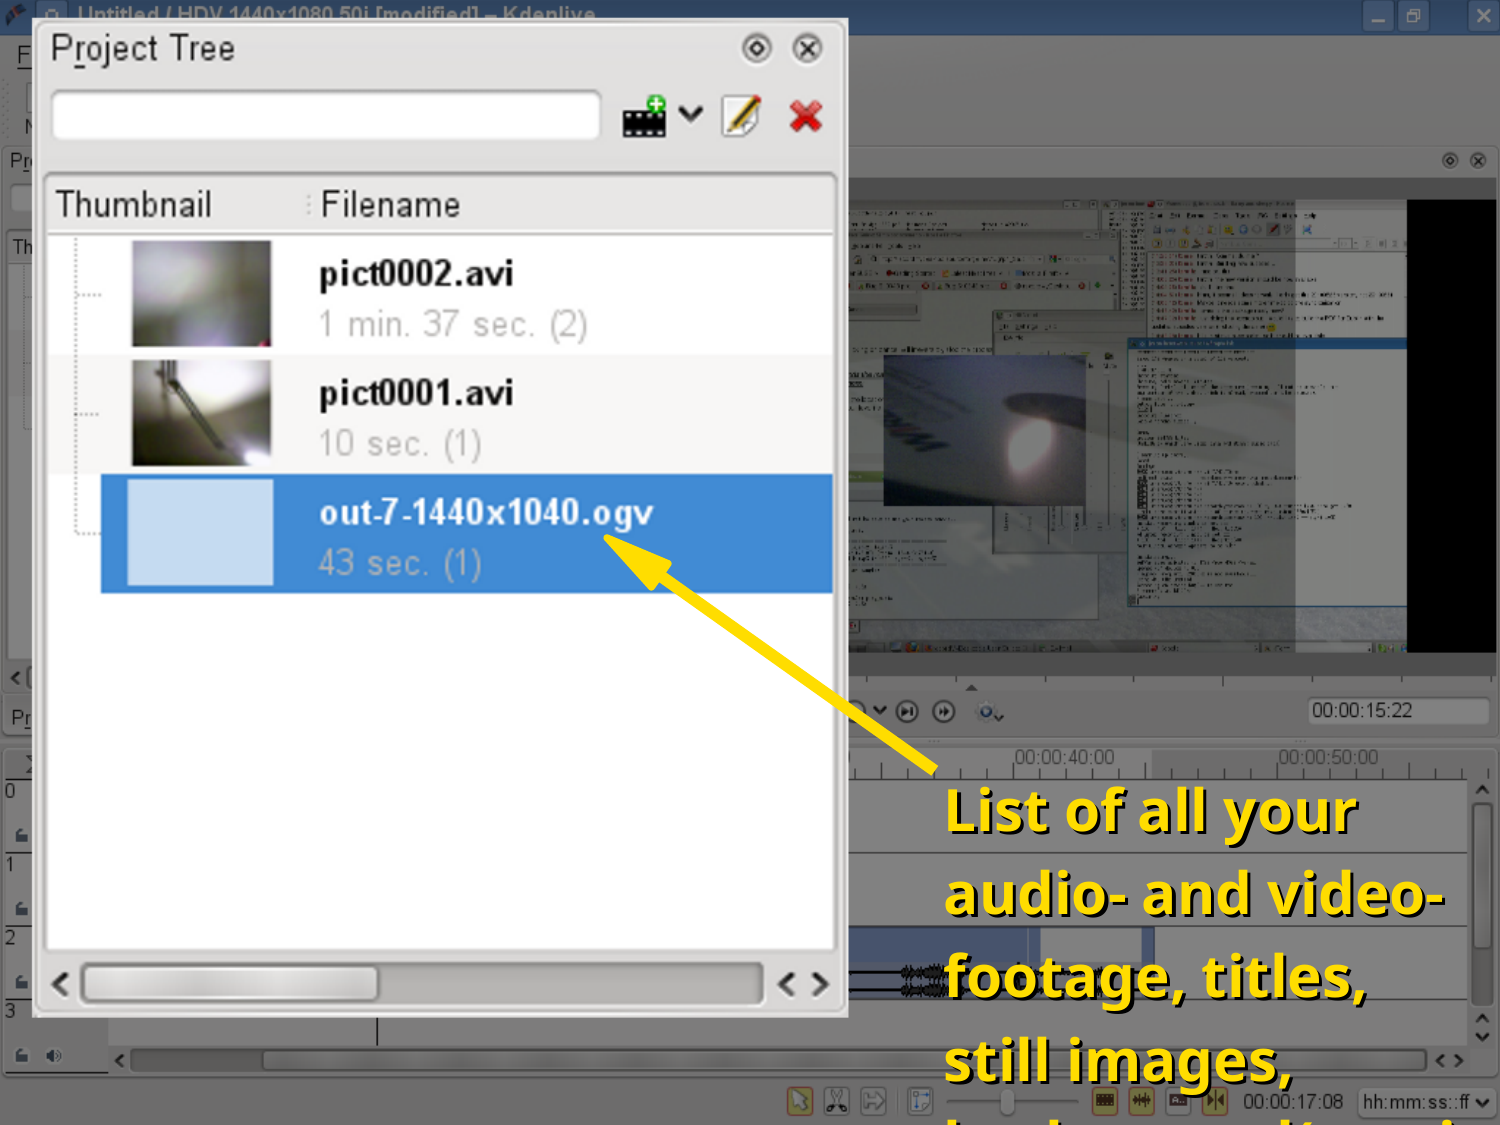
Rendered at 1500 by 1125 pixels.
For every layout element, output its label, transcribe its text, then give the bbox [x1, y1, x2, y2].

picture [0, 0, 1500, 1125]
text_box List of all your audio- and video-footage, titles, still images, background(music) [929, 757, 1500, 1125]
